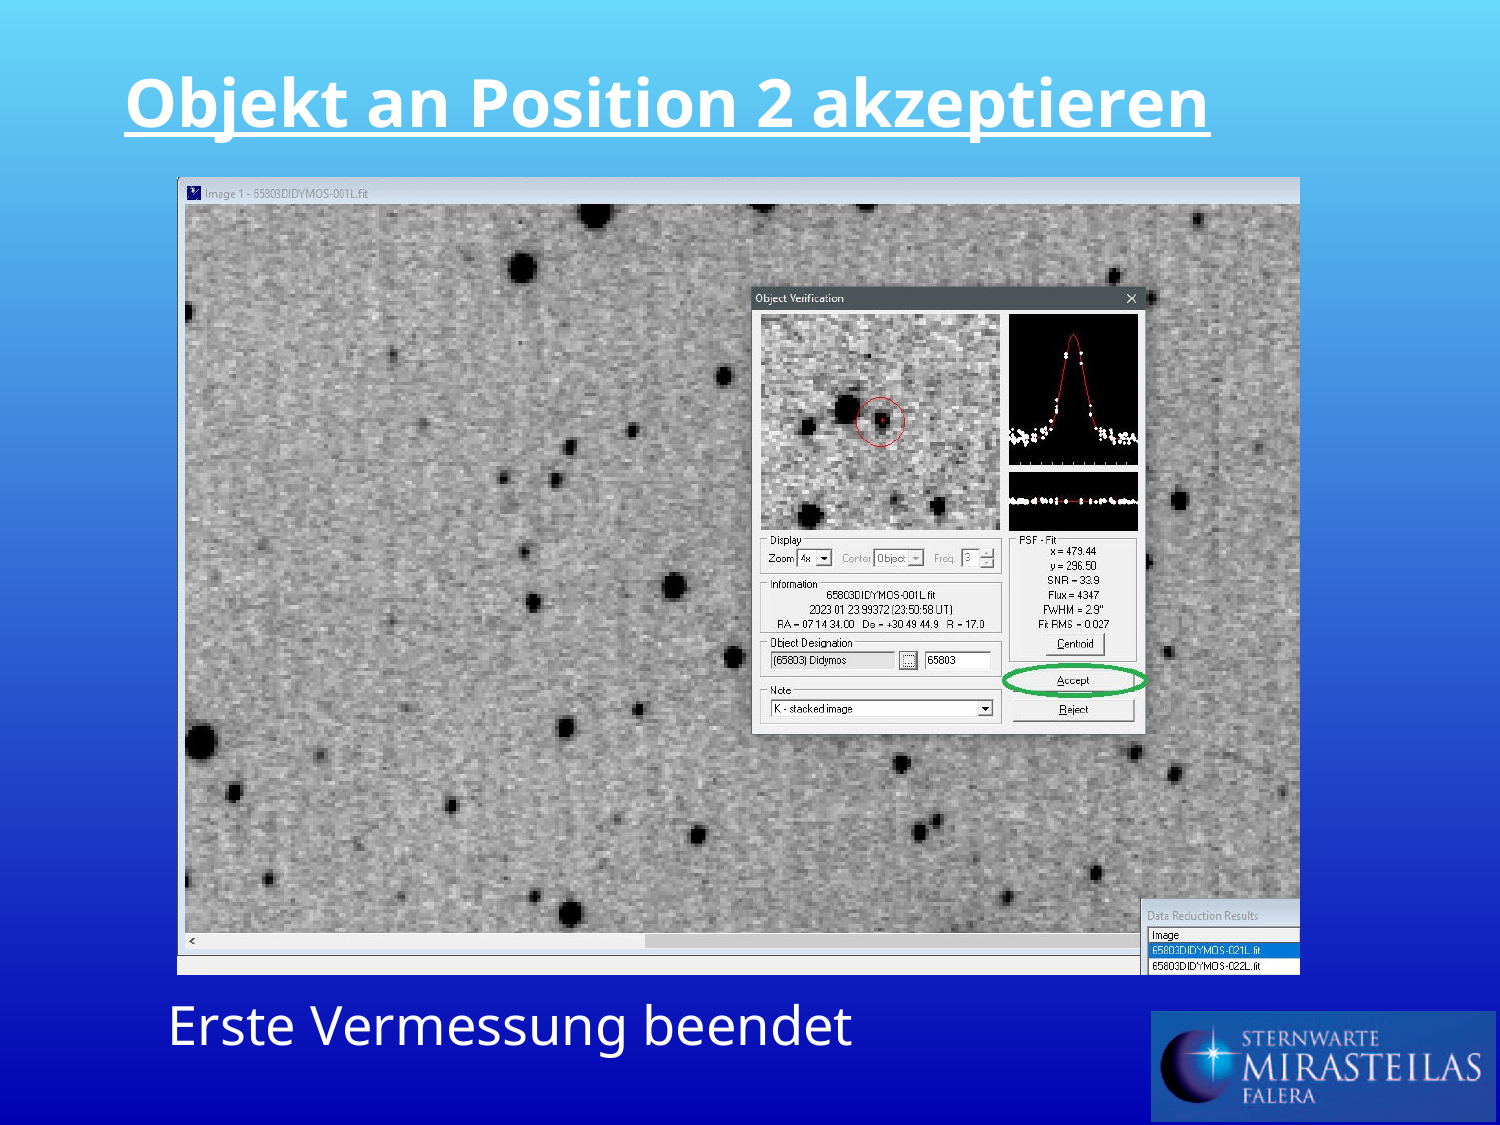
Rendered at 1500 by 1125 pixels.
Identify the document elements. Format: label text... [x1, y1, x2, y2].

picture [1151, 1011, 1496, 1122]
text_box Objekt an Position 2 akzeptieren Erste Vermessung beendet [94, 53, 1430, 680]
picture [177, 177, 1300, 975]
